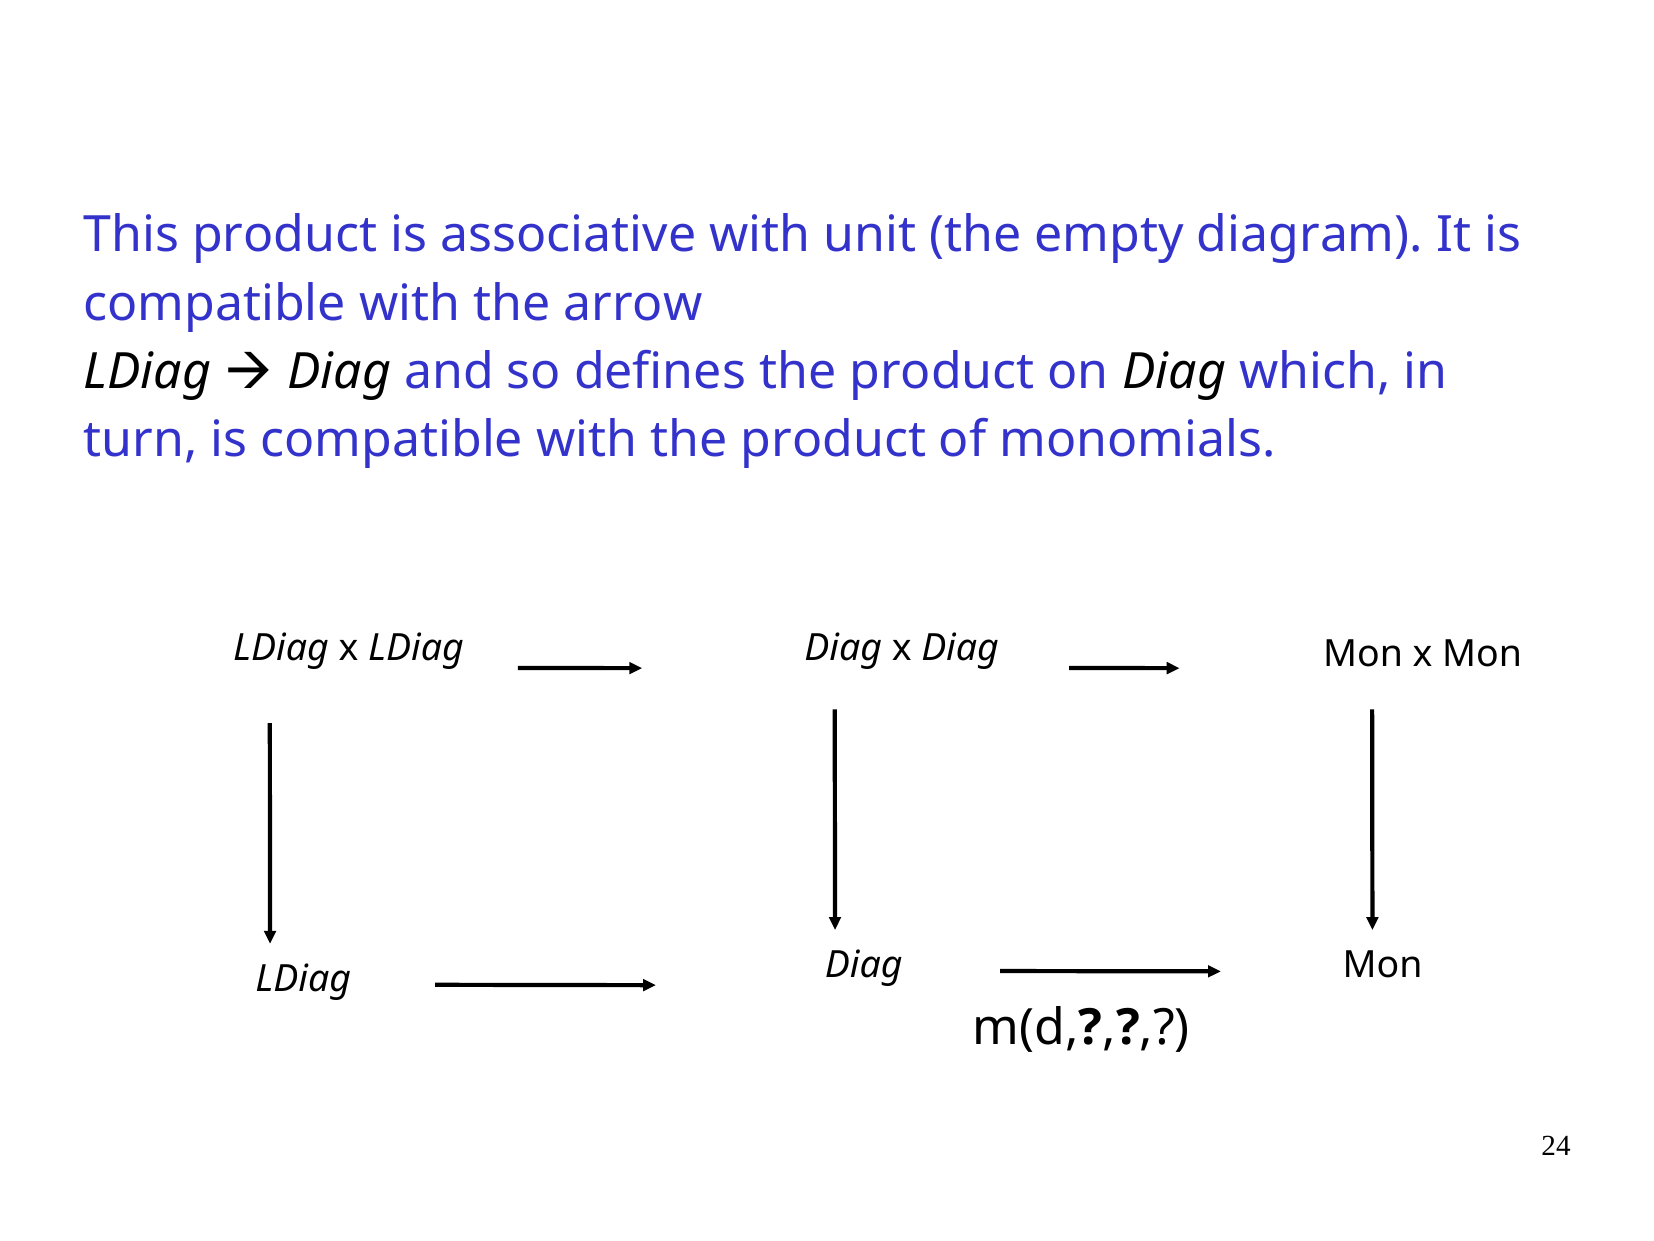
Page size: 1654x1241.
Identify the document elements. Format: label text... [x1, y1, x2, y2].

text_box Diag x Diag [789, 612, 1014, 680]
text_box Diag [809, 929, 918, 997]
text_box LDiag x LDiag [218, 612, 479, 680]
text_box Mon [1327, 929, 1438, 997]
text_box m(d,?,?,?) [957, 983, 1288, 1067]
text_box Mon x Mon [1308, 618, 1538, 685]
text_box This product is associative with unit (the empty diagram). It is compatible with the arrow LDiag  Diag and so defines the product on Diag which, in turn, is compatible with the product of monomials. [68, 190, 1585, 479]
text_box LDiag [240, 943, 366, 1010]
